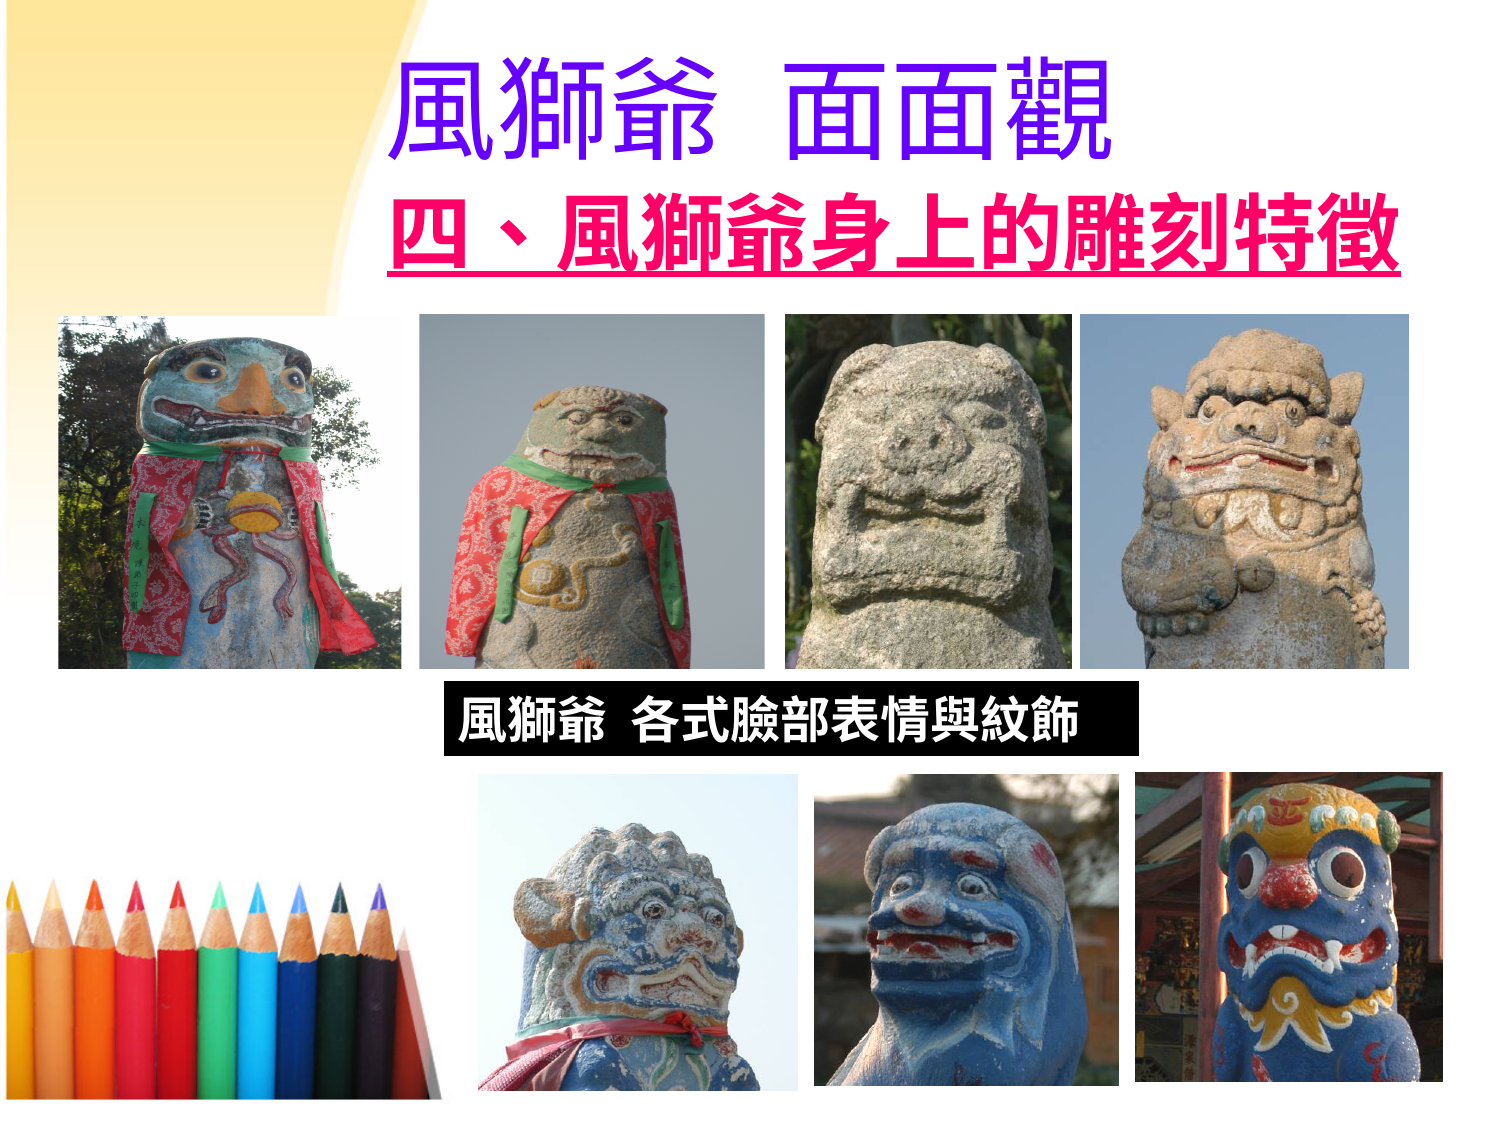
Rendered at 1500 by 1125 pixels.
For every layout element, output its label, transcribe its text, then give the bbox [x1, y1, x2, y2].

text_box 風獅爺 各式臉部表情與紋飾 [442, 680, 1140, 758]
title 風獅爺 面面觀 [75, 19, 1426, 194]
list 四、風獅爺身上的雕刻特徵 [88, 172, 1459, 315]
picture [0, 0, 1500, 1104]
